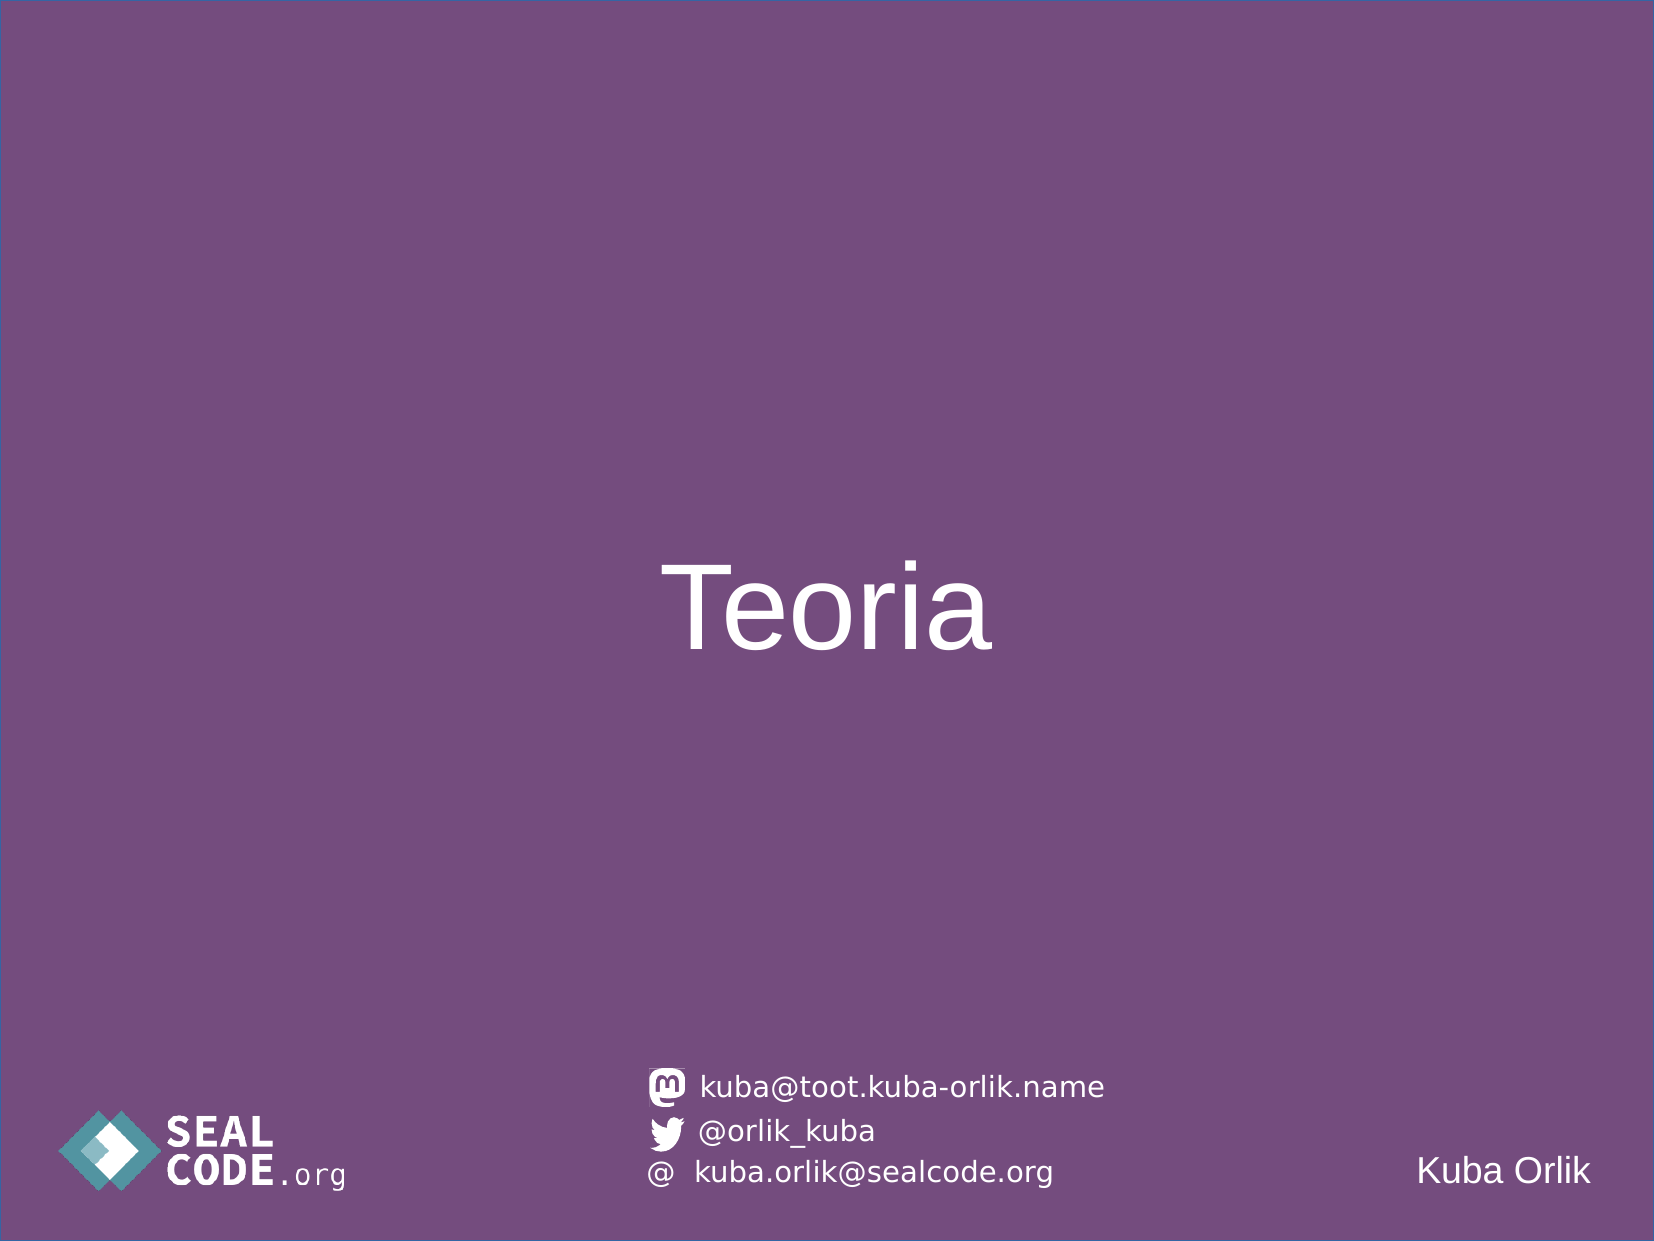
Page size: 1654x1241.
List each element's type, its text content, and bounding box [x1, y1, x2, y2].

picture [58, 1110, 344, 1191]
title Teoria [82, 470, 1571, 745]
